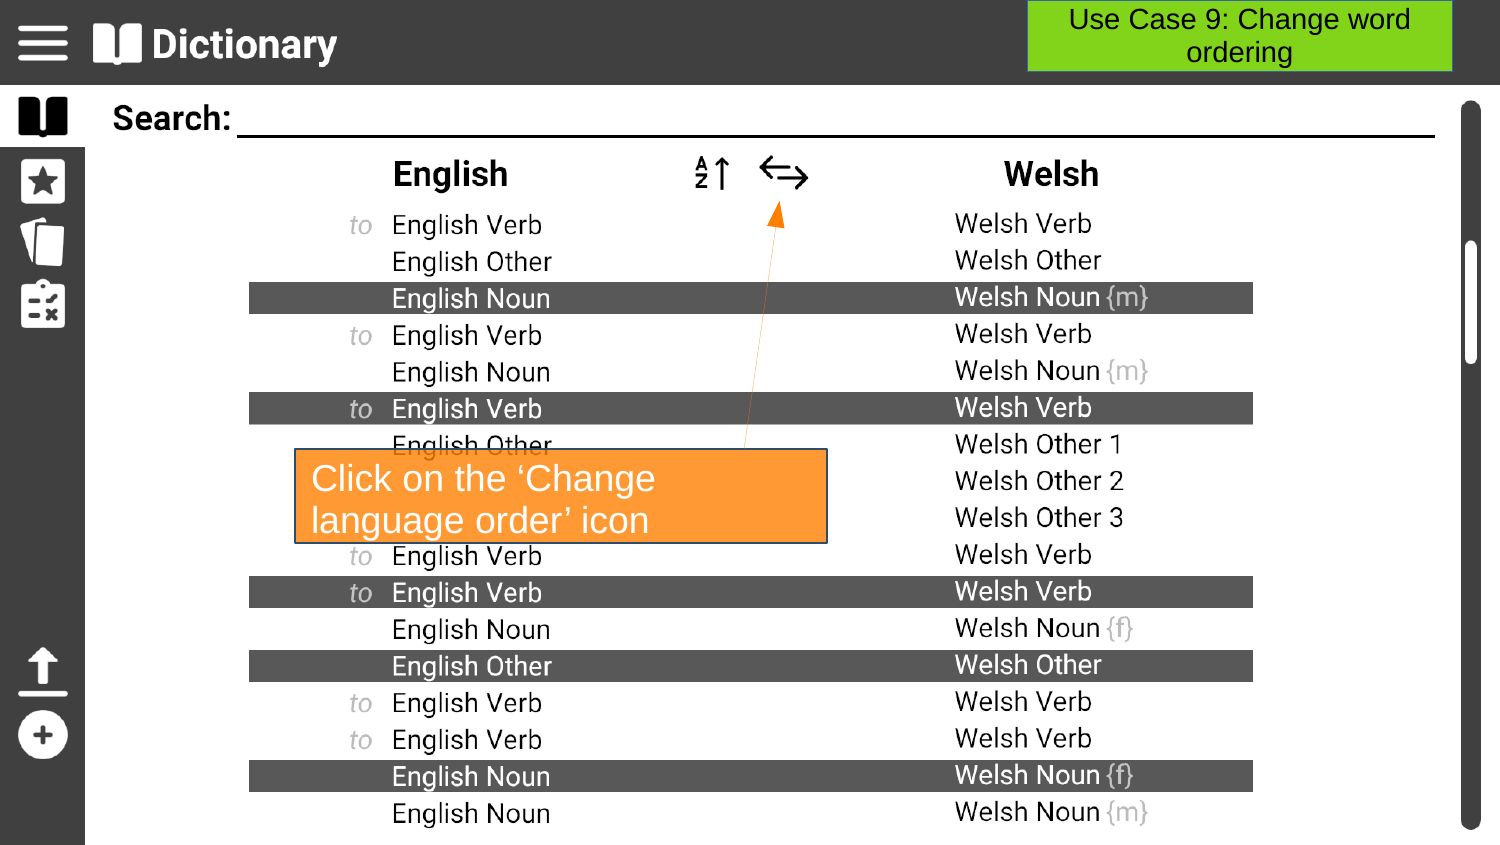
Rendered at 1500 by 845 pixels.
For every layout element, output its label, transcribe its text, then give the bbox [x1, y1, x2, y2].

picture [0, 0, 1500, 845]
text_box Use Case 9: Change word ordering [1027, 0, 1453, 72]
text_box Click on the ‘Change language order’ icon [295, 448, 828, 544]
